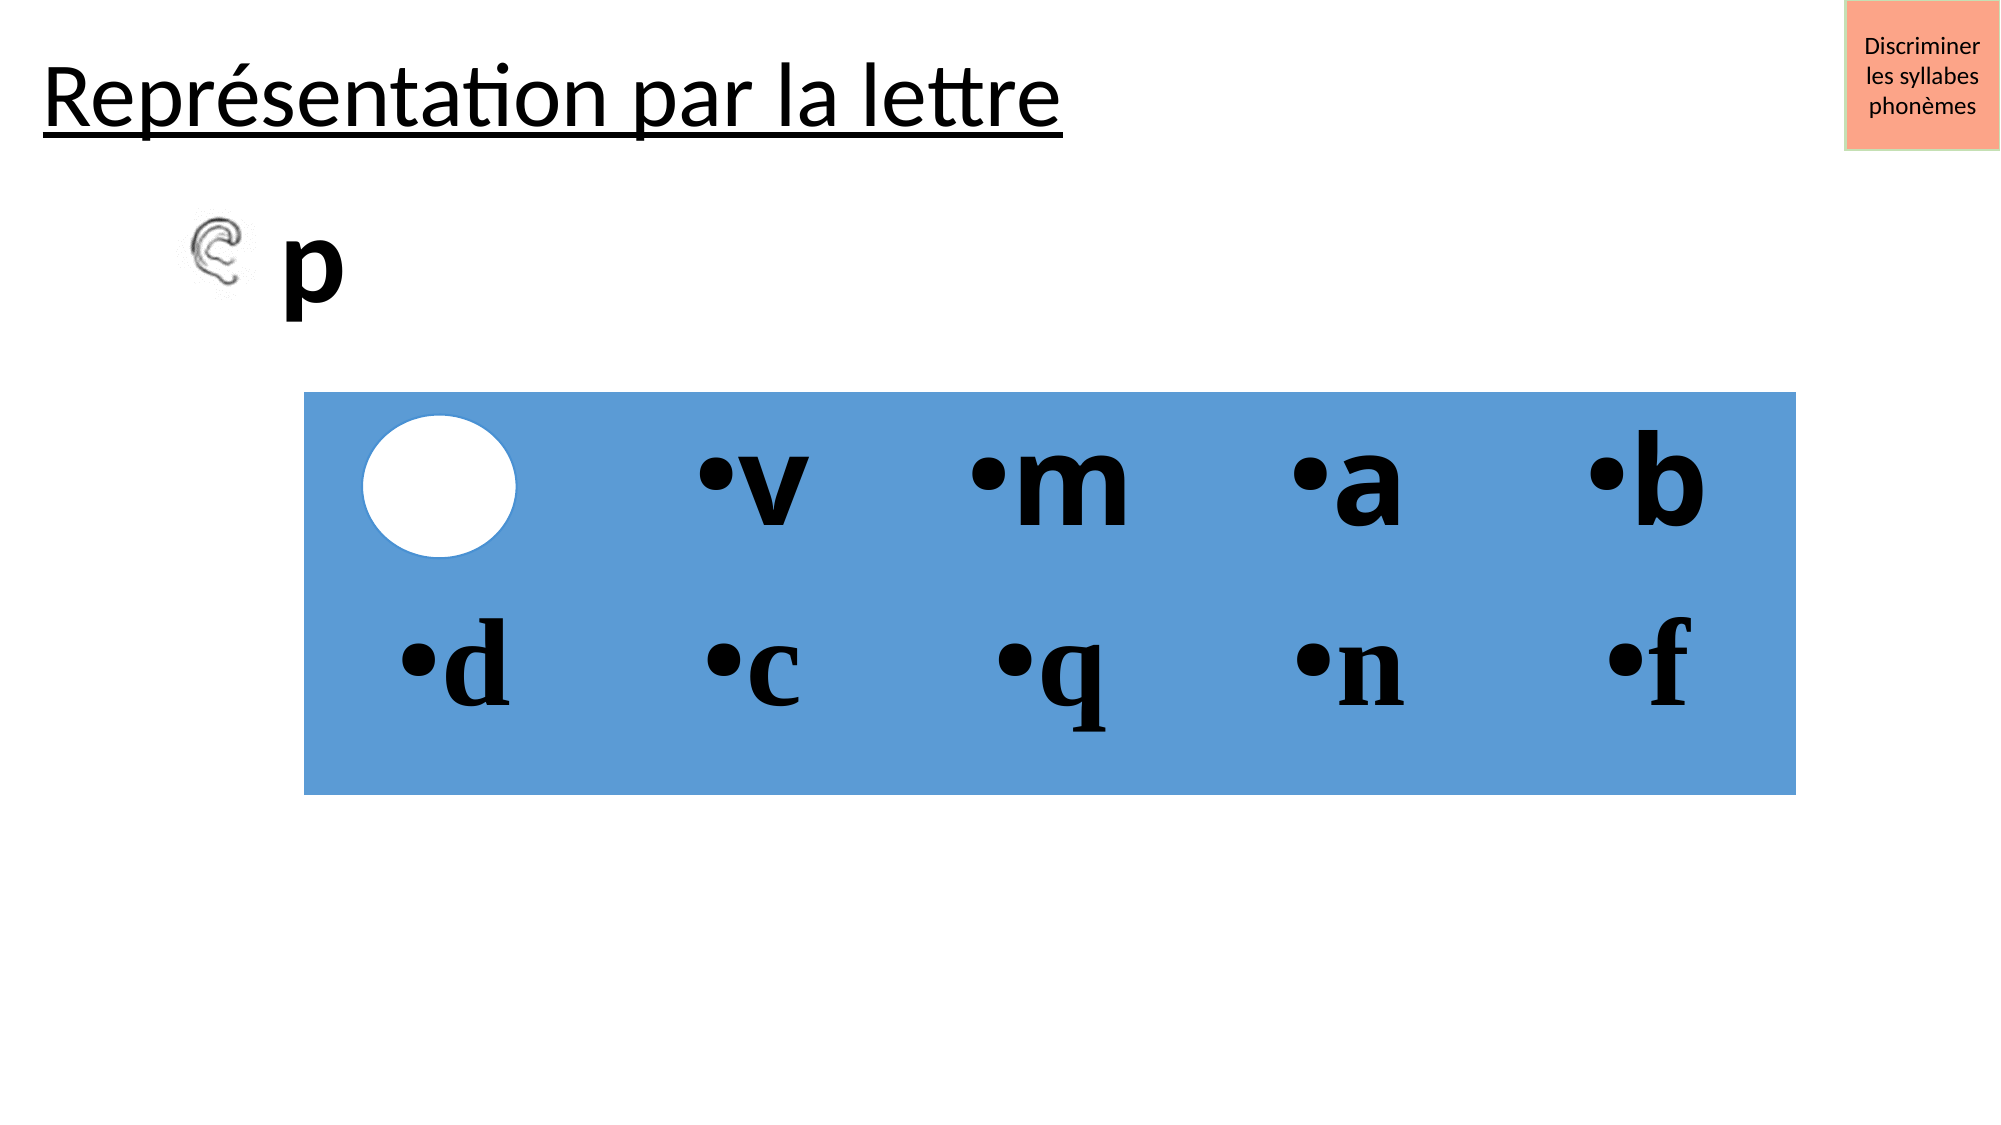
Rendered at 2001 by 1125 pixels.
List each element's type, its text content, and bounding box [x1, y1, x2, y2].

table_header p [304, 392, 603, 594]
text_box p [264, 170, 362, 335]
text_box Discriminer les syllabes phonèmes [1846, 0, 2000, 150]
picture [173, 203, 264, 303]
table_header b [1497, 392, 1796, 594]
table_header m [901, 392, 1199, 594]
text_box [362, 414, 517, 559]
text_box Représentation par la lettre [28, 27, 1078, 152]
table_cell c [603, 594, 901, 795]
table_header a [1199, 392, 1497, 594]
table_cell n [1199, 594, 1497, 795]
table_cell q [901, 594, 1199, 795]
table_cell d [304, 594, 603, 795]
table_header v [603, 392, 901, 594]
table_cell f [1497, 594, 1796, 795]
